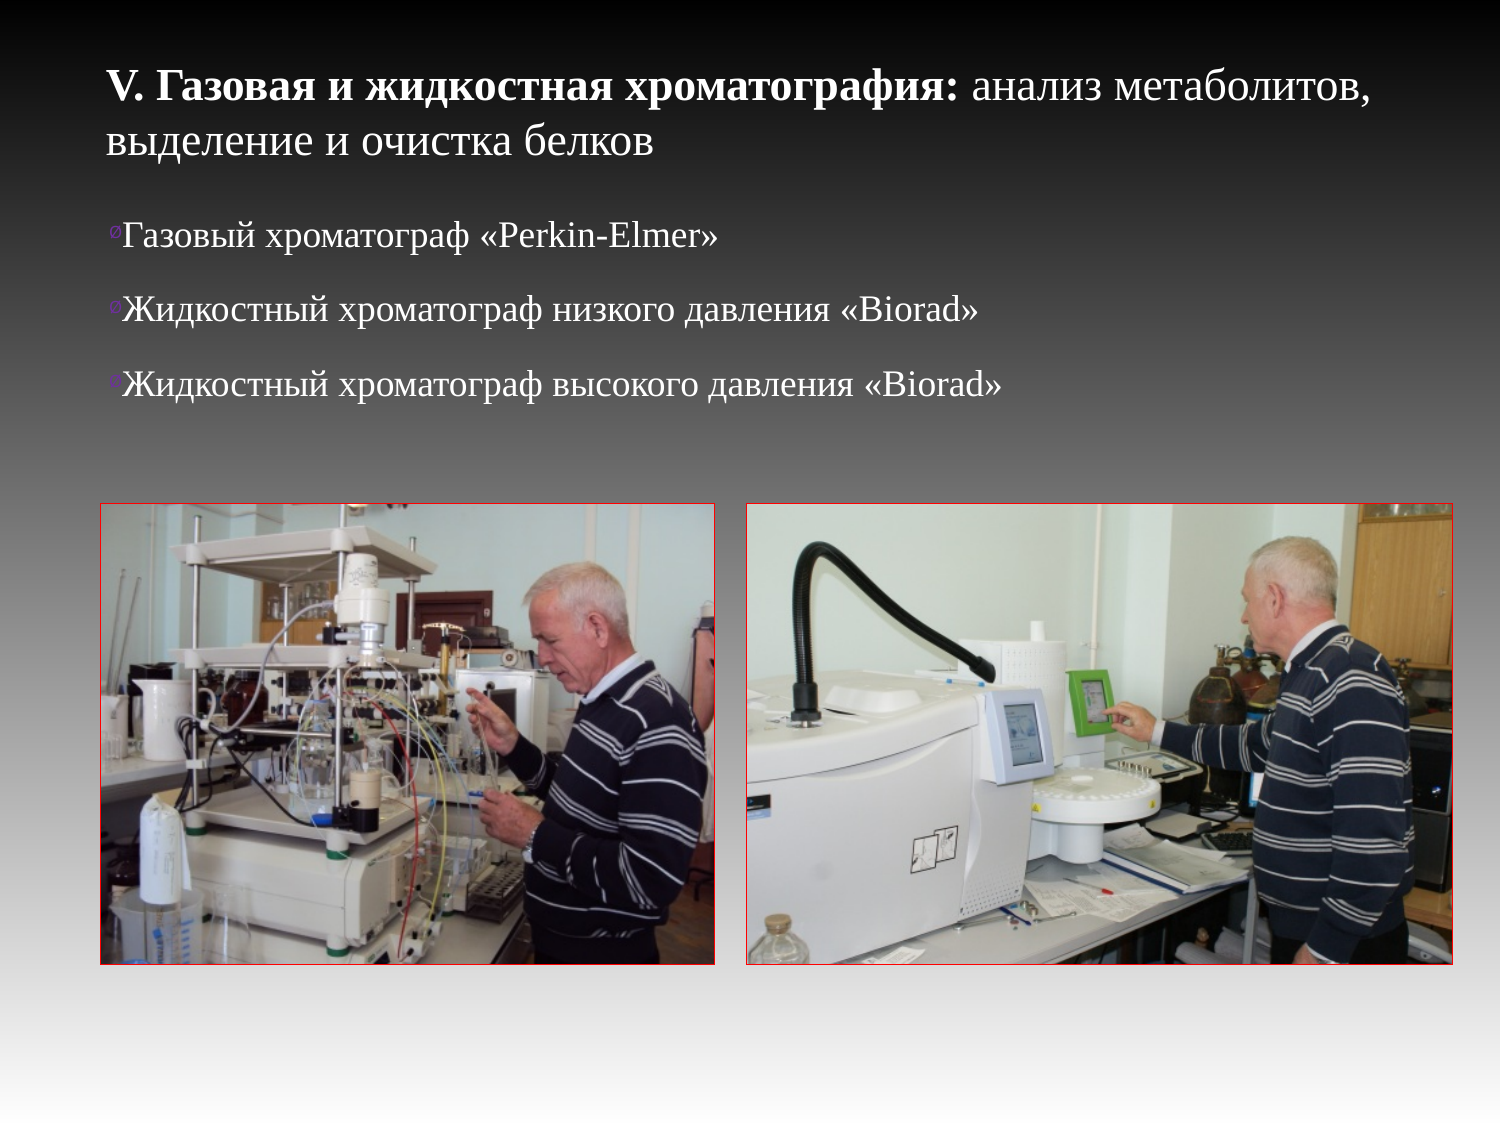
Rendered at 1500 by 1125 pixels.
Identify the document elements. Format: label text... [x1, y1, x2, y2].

picture [100, 503, 715, 965]
title V. Газовая и жидкостная хроматография: анализ метаболитов, выделение и очистка белков [91, 47, 1441, 201]
list Газовый хроматограф «Perkin-Elmer» Жидкостный хроматограф низкого давления «Biorad» Жидкостный хроматограф высокого давления «Biorad» [94, 202, 1445, 945]
picture [746, 503, 1453, 965]
